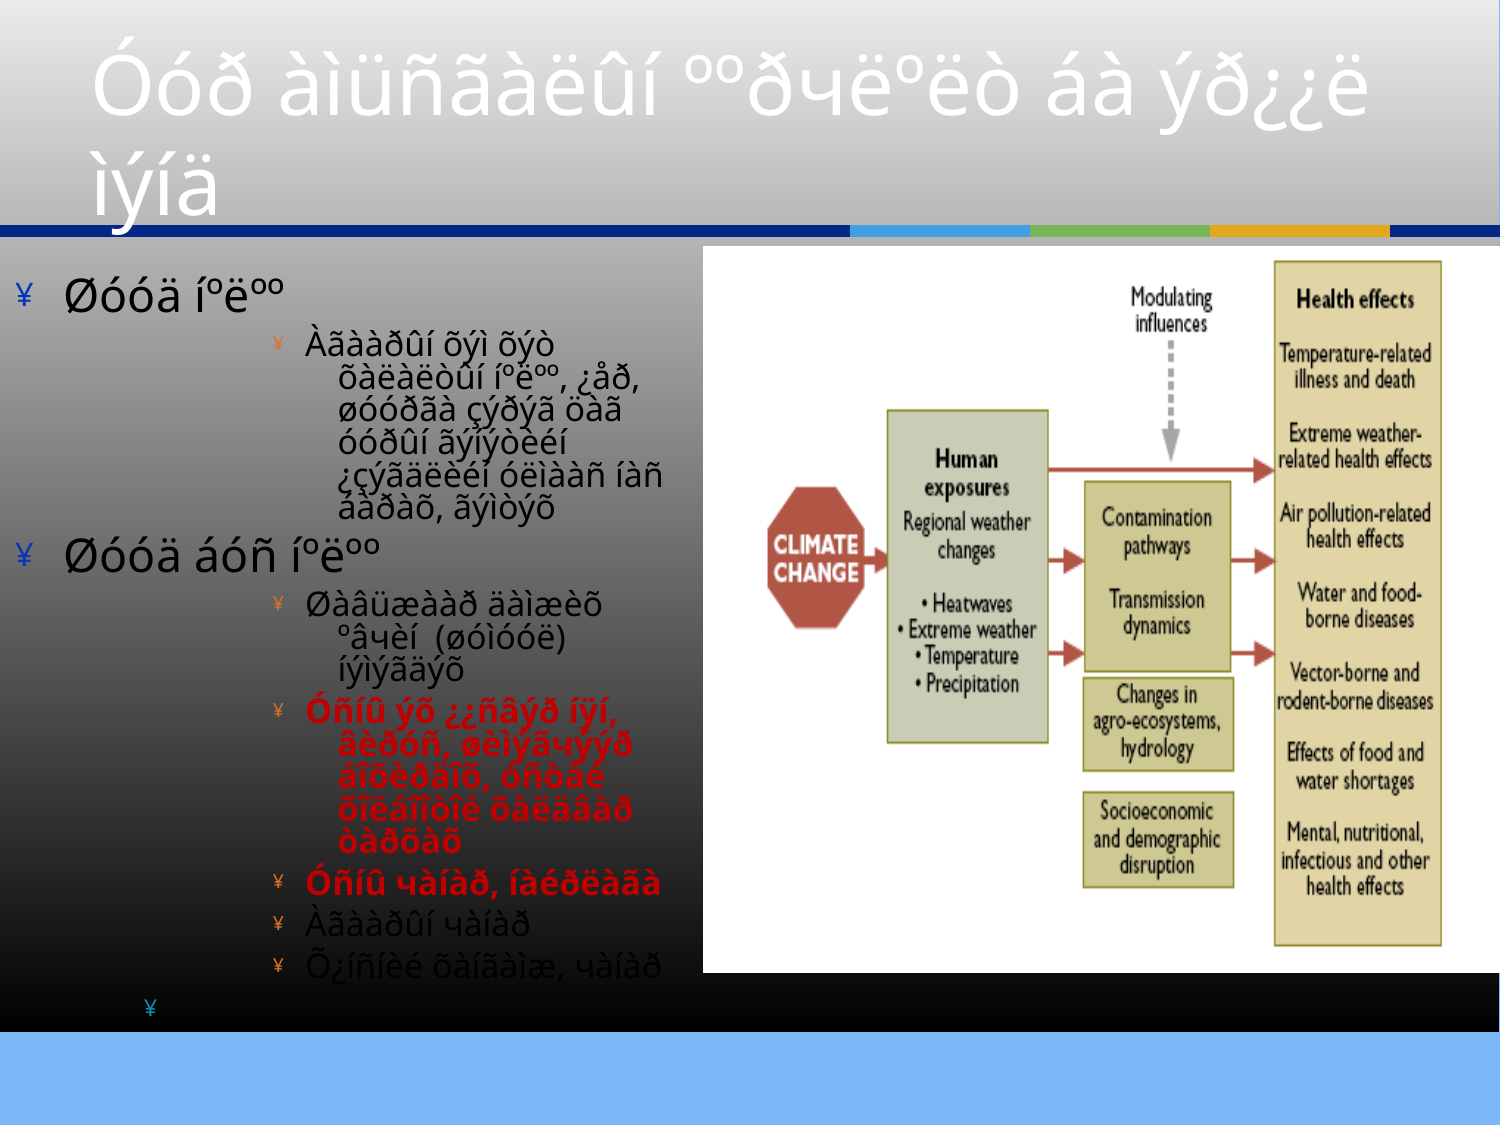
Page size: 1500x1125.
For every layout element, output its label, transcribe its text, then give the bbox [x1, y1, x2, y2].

title Óóð àìüñãàëûí ººðчëºëò áà ýð¿¿ë ìýíä [75, 24, 1426, 213]
picture [703, 246, 1500, 973]
list Øóóä íºëºº Àãààðûí õýì õýò õàëàëòûí íºëºº, ¿åð, øóóðãà çýðýã öàã óóðûí ãýíýòèéí ¿çýãäëèéí óëìààñ íàñ áàðàõ, ãýìòýõ Øóóä áóñ íºëºº Øàâüæààð äàìæèõ ºâчèí (øóìóóë) íýìýãäýõ Óñíû ýõ ¿¿ñâýð íÿí, âèðóñ, øèìýãчýýð áîõèðäîõ, óñòàé õîëáîîòîé õàëäâàð òàðõàõ Óñíû чàíàð, íàéðëàãà Àãààðûí чàíàð Õ¿íñíèé õàíãàìæ, чàíàð [0, 269, 692, 1012]
